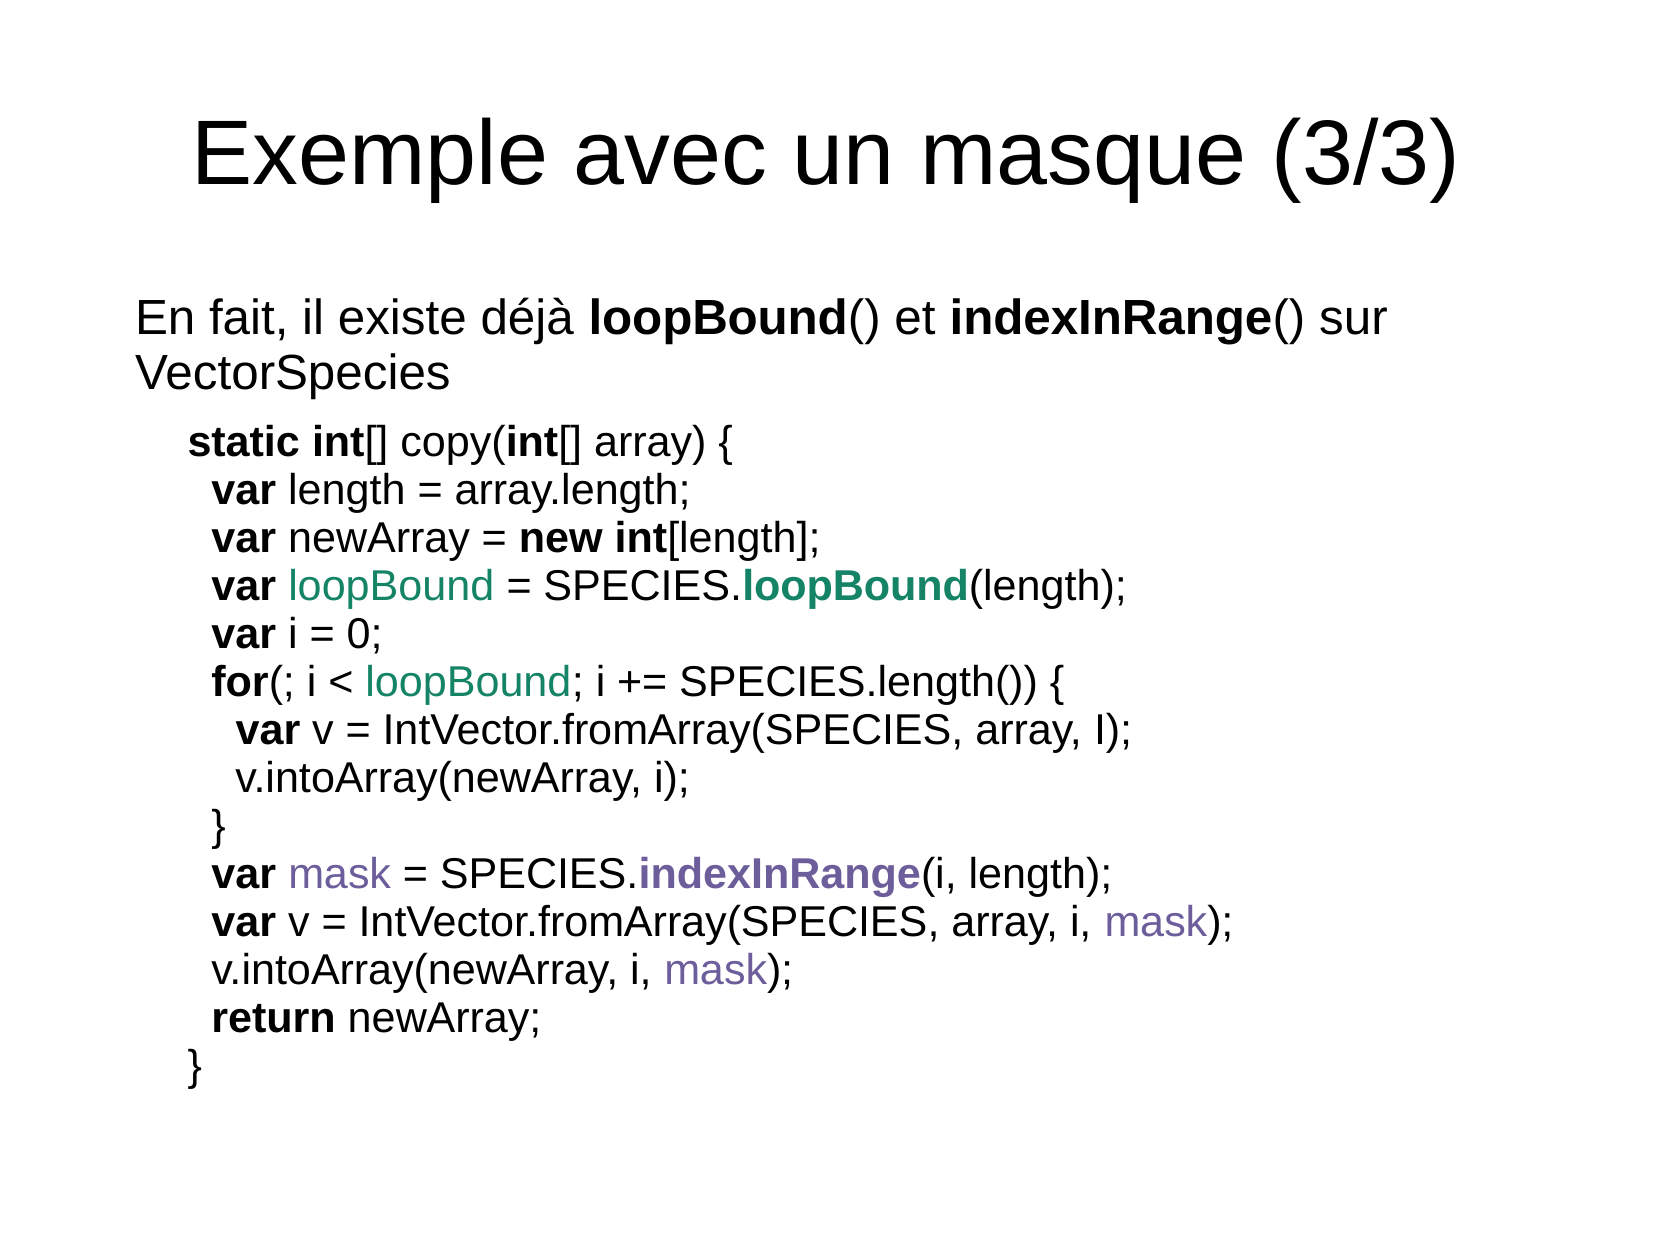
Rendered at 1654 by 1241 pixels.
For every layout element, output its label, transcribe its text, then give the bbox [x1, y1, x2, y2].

list En fait, il existe déjà loopBound() et indexInRange() sur VectorSpecies static int[] copy(int[] array) { var length = array.length; var newArray = new int[length]; var loopBound = SPECIES.loopBound(length); var i = 0; for(; i < loopBound; i += SPECIES.length()) { var v = IntVector.fromArray(SPECIES, array, I); v.intoArray(newArray, i); } var mask = SPECIES.indexInRange(i, length); var v = IntVector.fromArray(SPECIES, array, i, mask); v.intoArray(newArray, i, mask); return newArray; } [82, 290, 1571, 1141]
title Exemple avec un masque (3/3) [82, 49, 1571, 257]
